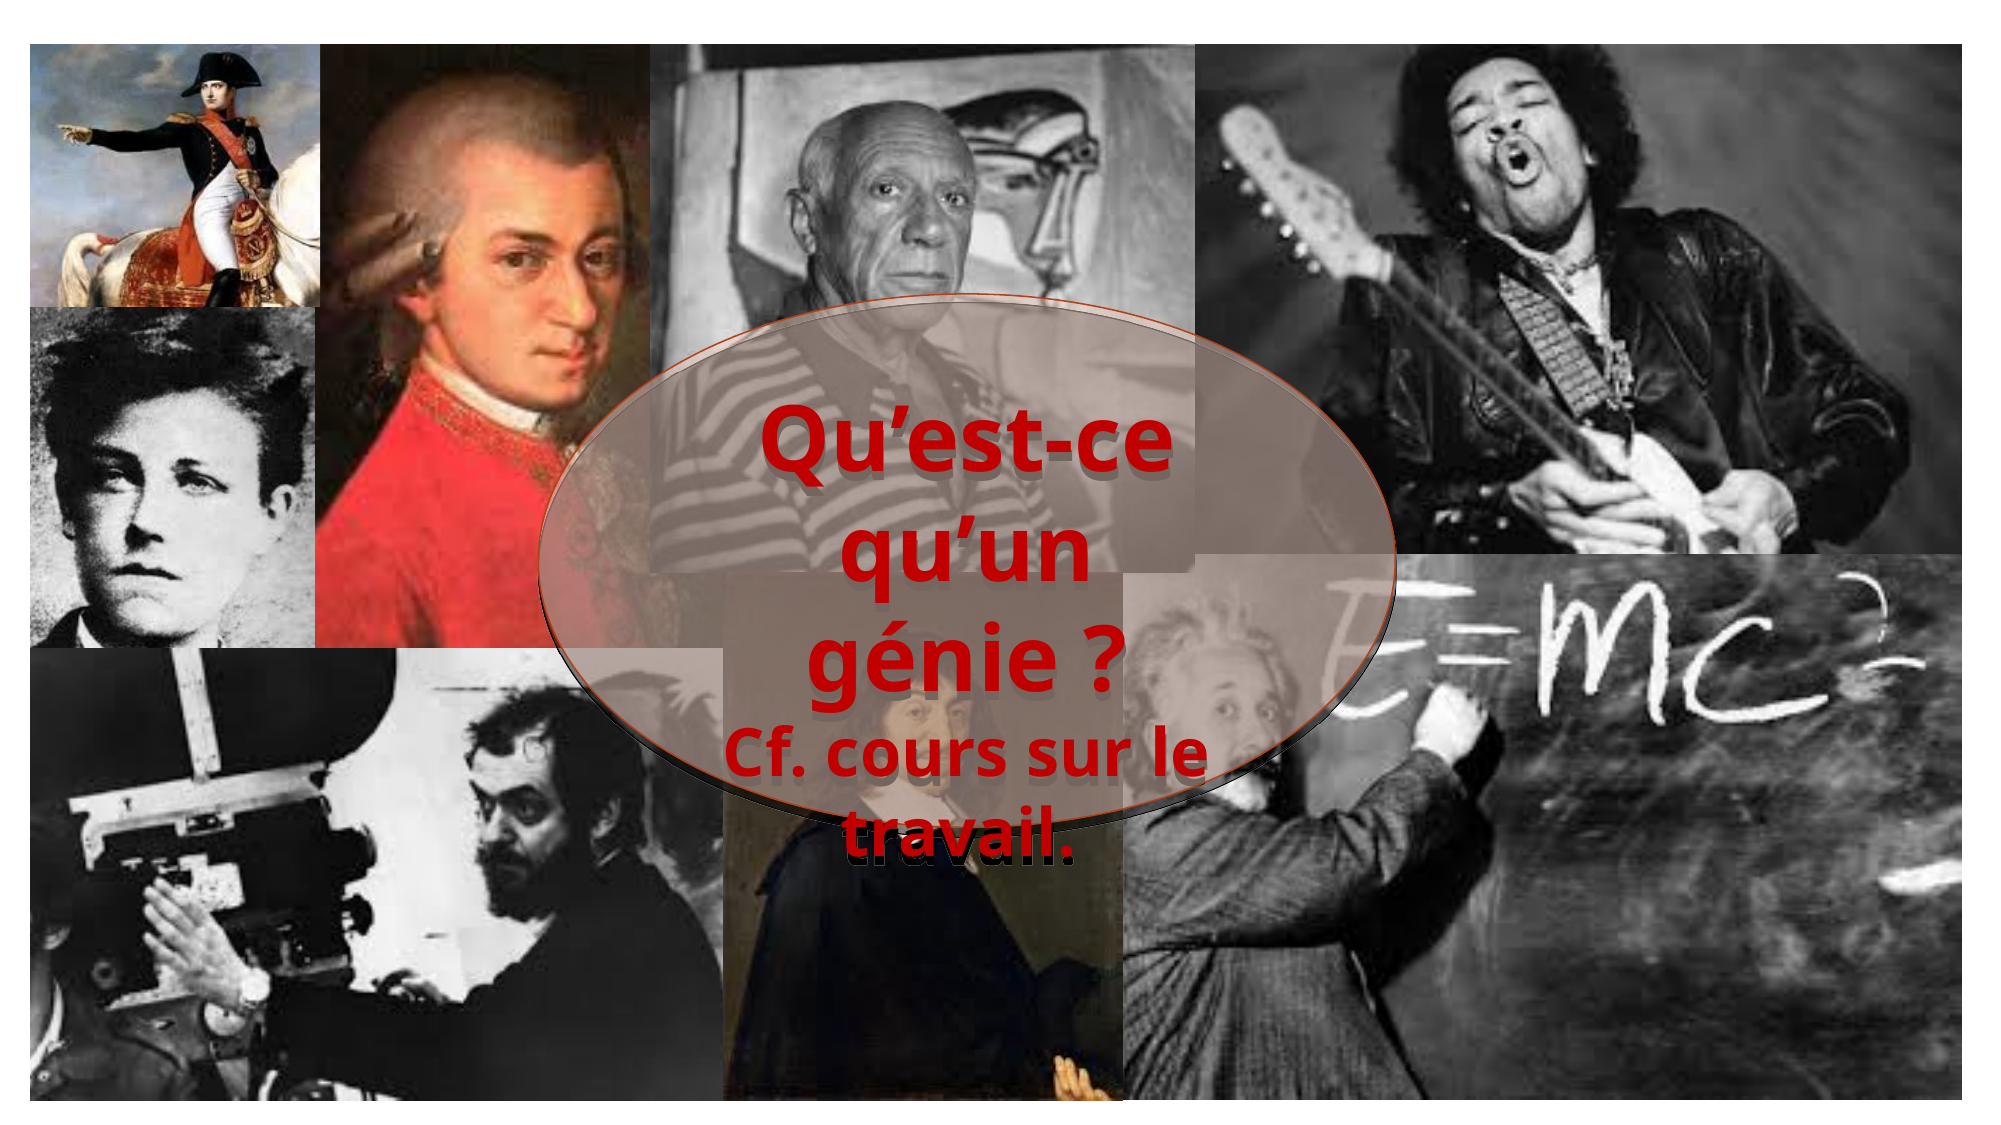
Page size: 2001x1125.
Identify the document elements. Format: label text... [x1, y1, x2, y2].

picture [30, 44, 1962, 1102]
text_box Qu’est-ce qu’un génie ? Cf. cours sur le travail. [538, 293, 1396, 828]
